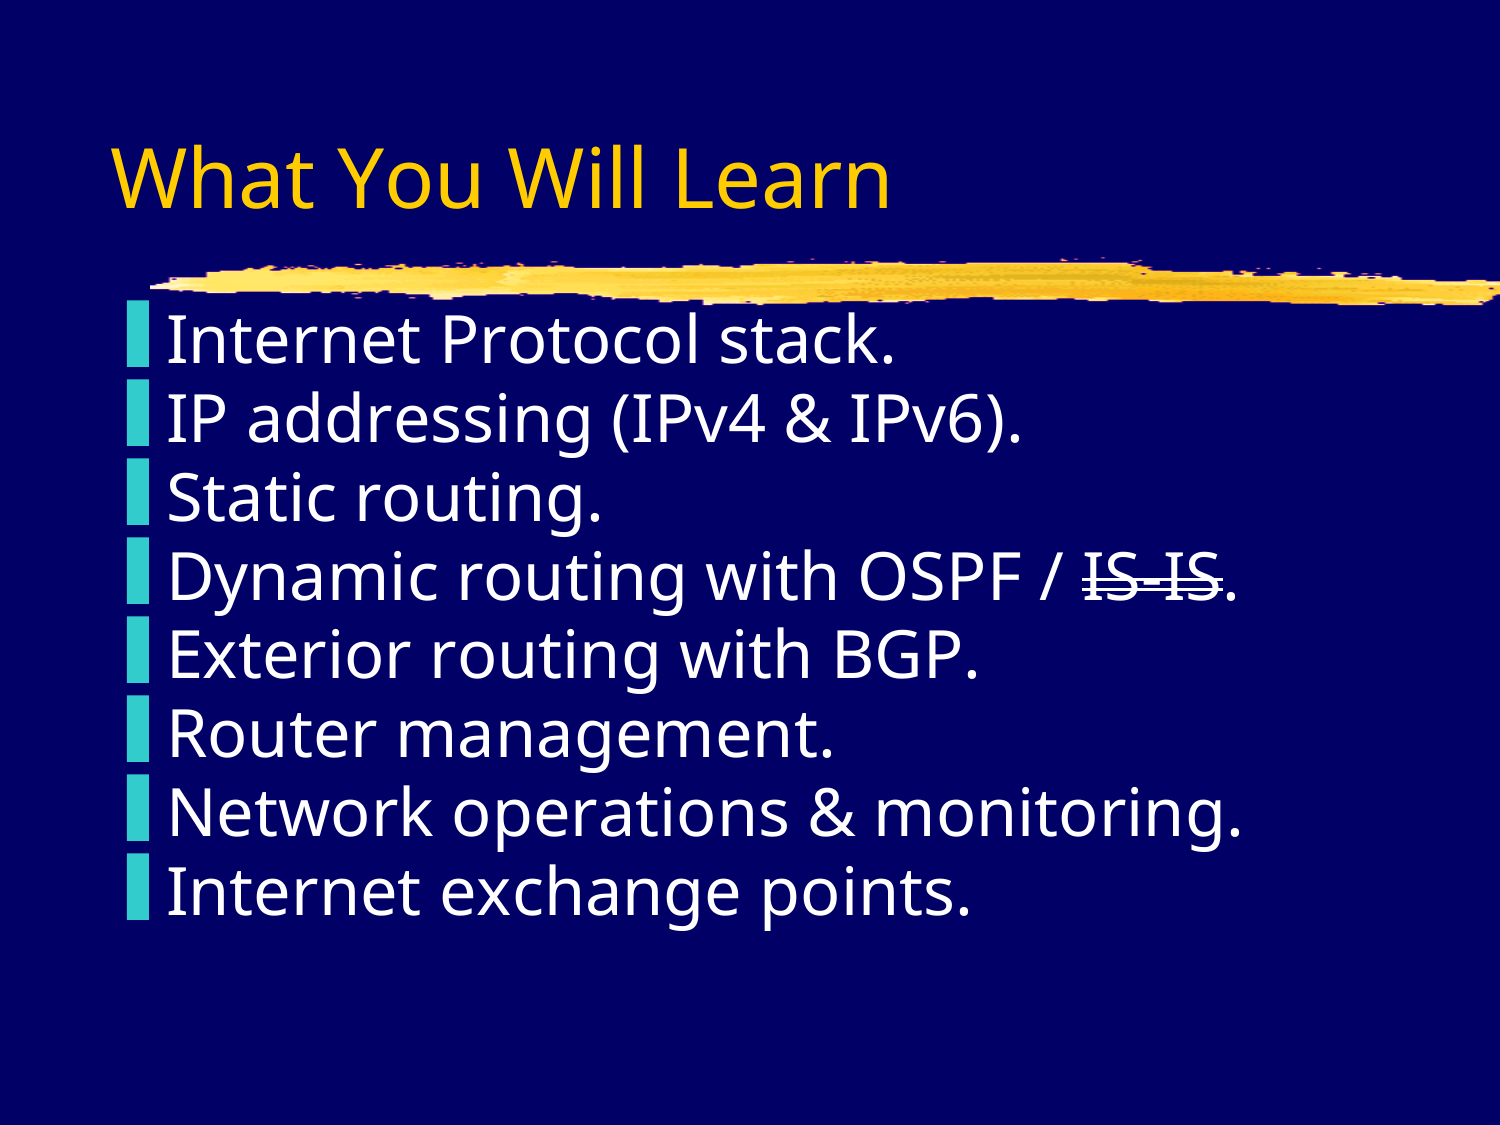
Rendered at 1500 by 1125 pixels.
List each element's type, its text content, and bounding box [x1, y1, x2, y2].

list Internet Protocol stack. IP addressing (IPv4 & IPv6)‏. Static routing. Dynamic routing with OSPF / IS-IS. Exterior routing with BGP. Router management. Network operations & monitoring. Internet exchange points. [110, 312, 1391, 1118]
picture [150, 252, 1500, 316]
title What You Will Learn [110, 78, 1391, 297]
